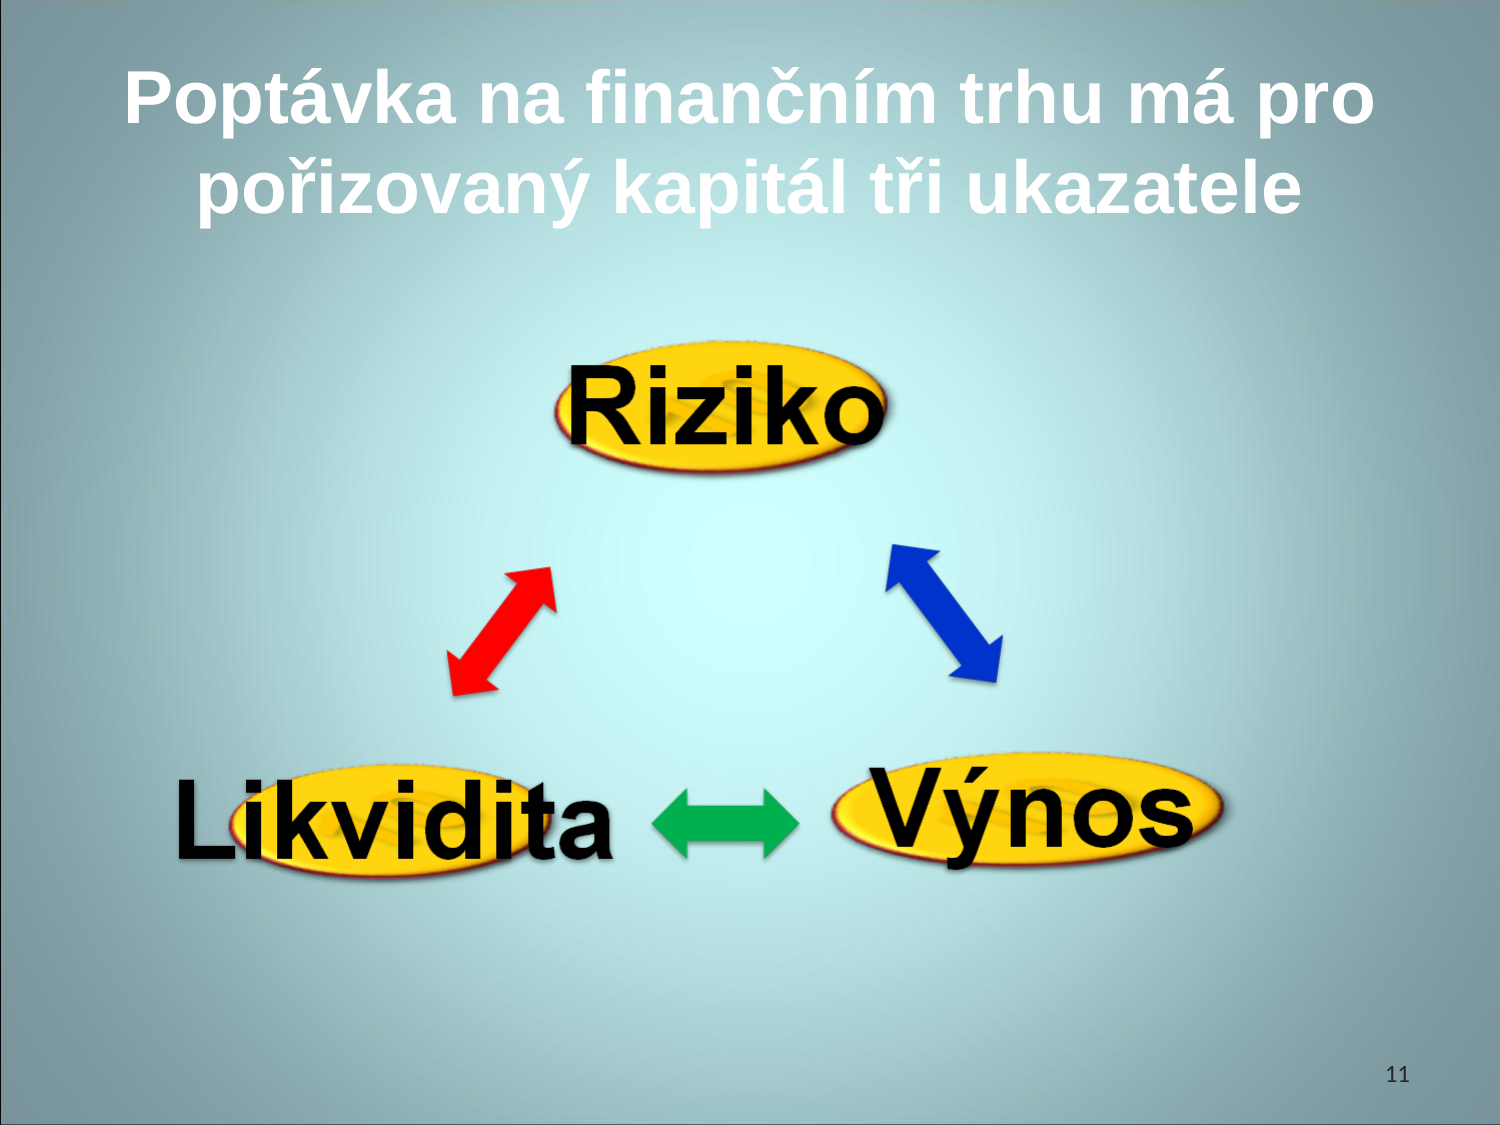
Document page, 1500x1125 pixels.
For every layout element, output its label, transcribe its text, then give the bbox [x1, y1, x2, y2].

text_box <číslo> [1074, 1042, 1426, 1103]
picture [0, 0, 1500, 1125]
text_box [76, 242, 1429, 988]
title Poptávka na finančním trhu má pro pořizovaný kapitál tři ukazatele [75, 41, 1426, 237]
